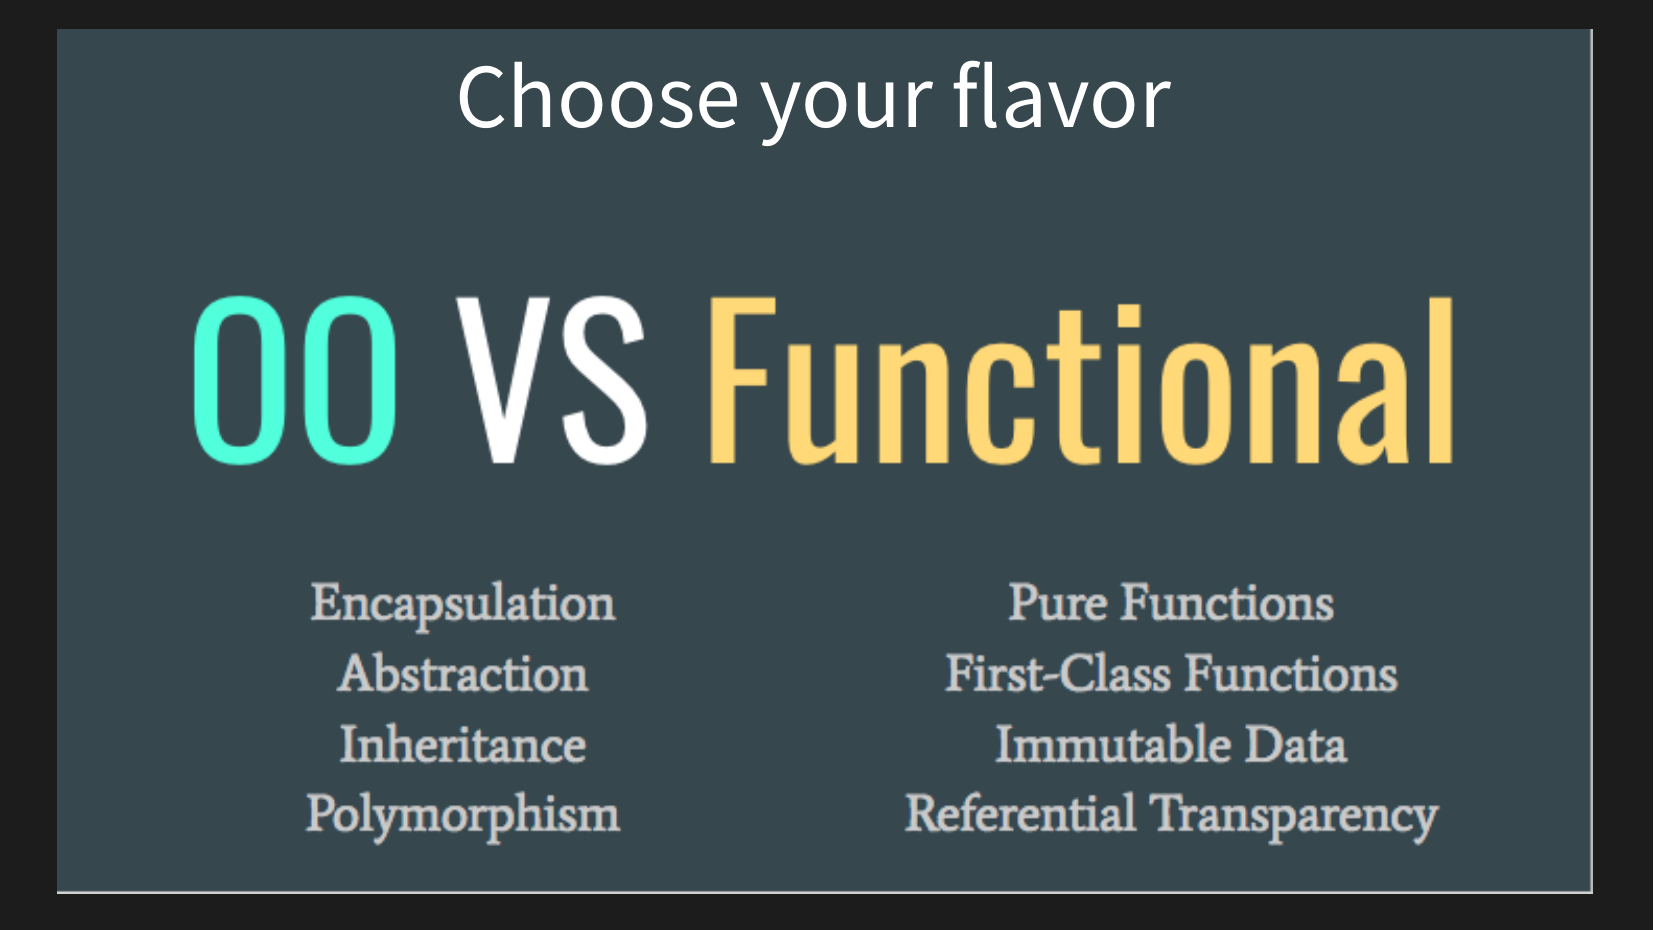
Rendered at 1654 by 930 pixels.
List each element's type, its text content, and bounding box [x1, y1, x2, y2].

picture [57, 210, 1593, 894]
title Choose your flavor [0, 0, 1641, 210]
